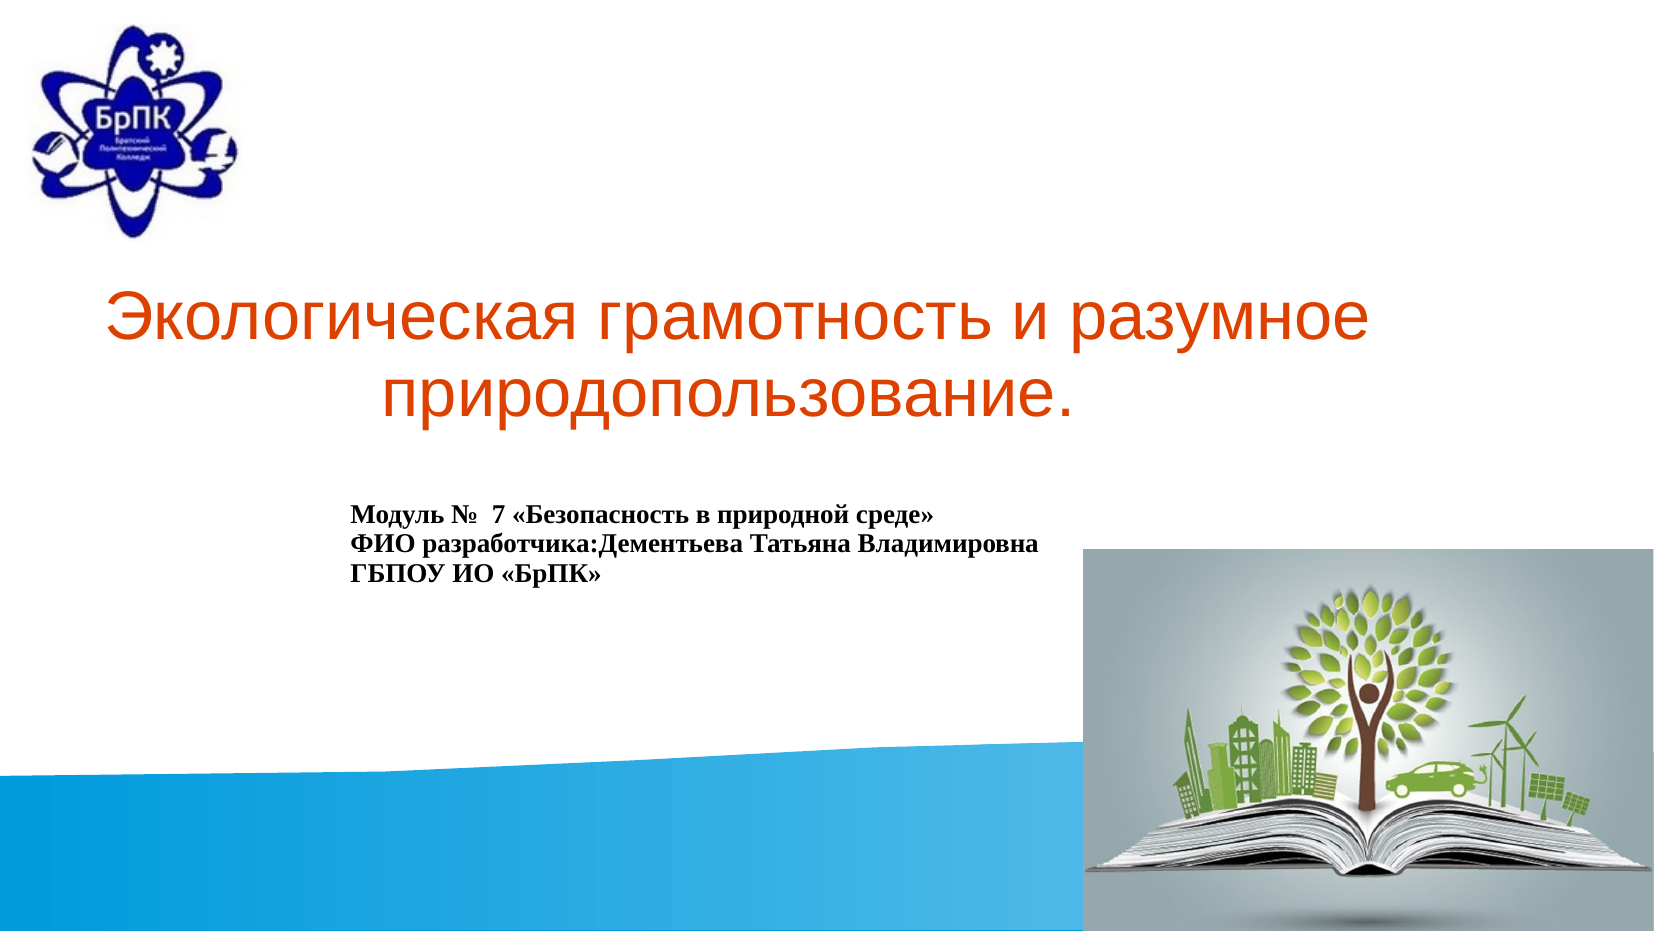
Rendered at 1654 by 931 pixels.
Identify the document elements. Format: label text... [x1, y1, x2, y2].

picture [1083, 549, 1654, 931]
title Экологическая грамотность и разумное природопользование. [0, 277, 1477, 432]
picture [25, 22, 245, 242]
text_box Модуль № 7 «Безопасность в природной среде» ФИО разработчика:Дементьева Татьяна Владимировна ГБПОУ ИО «БрПК» [335, 491, 1061, 596]
